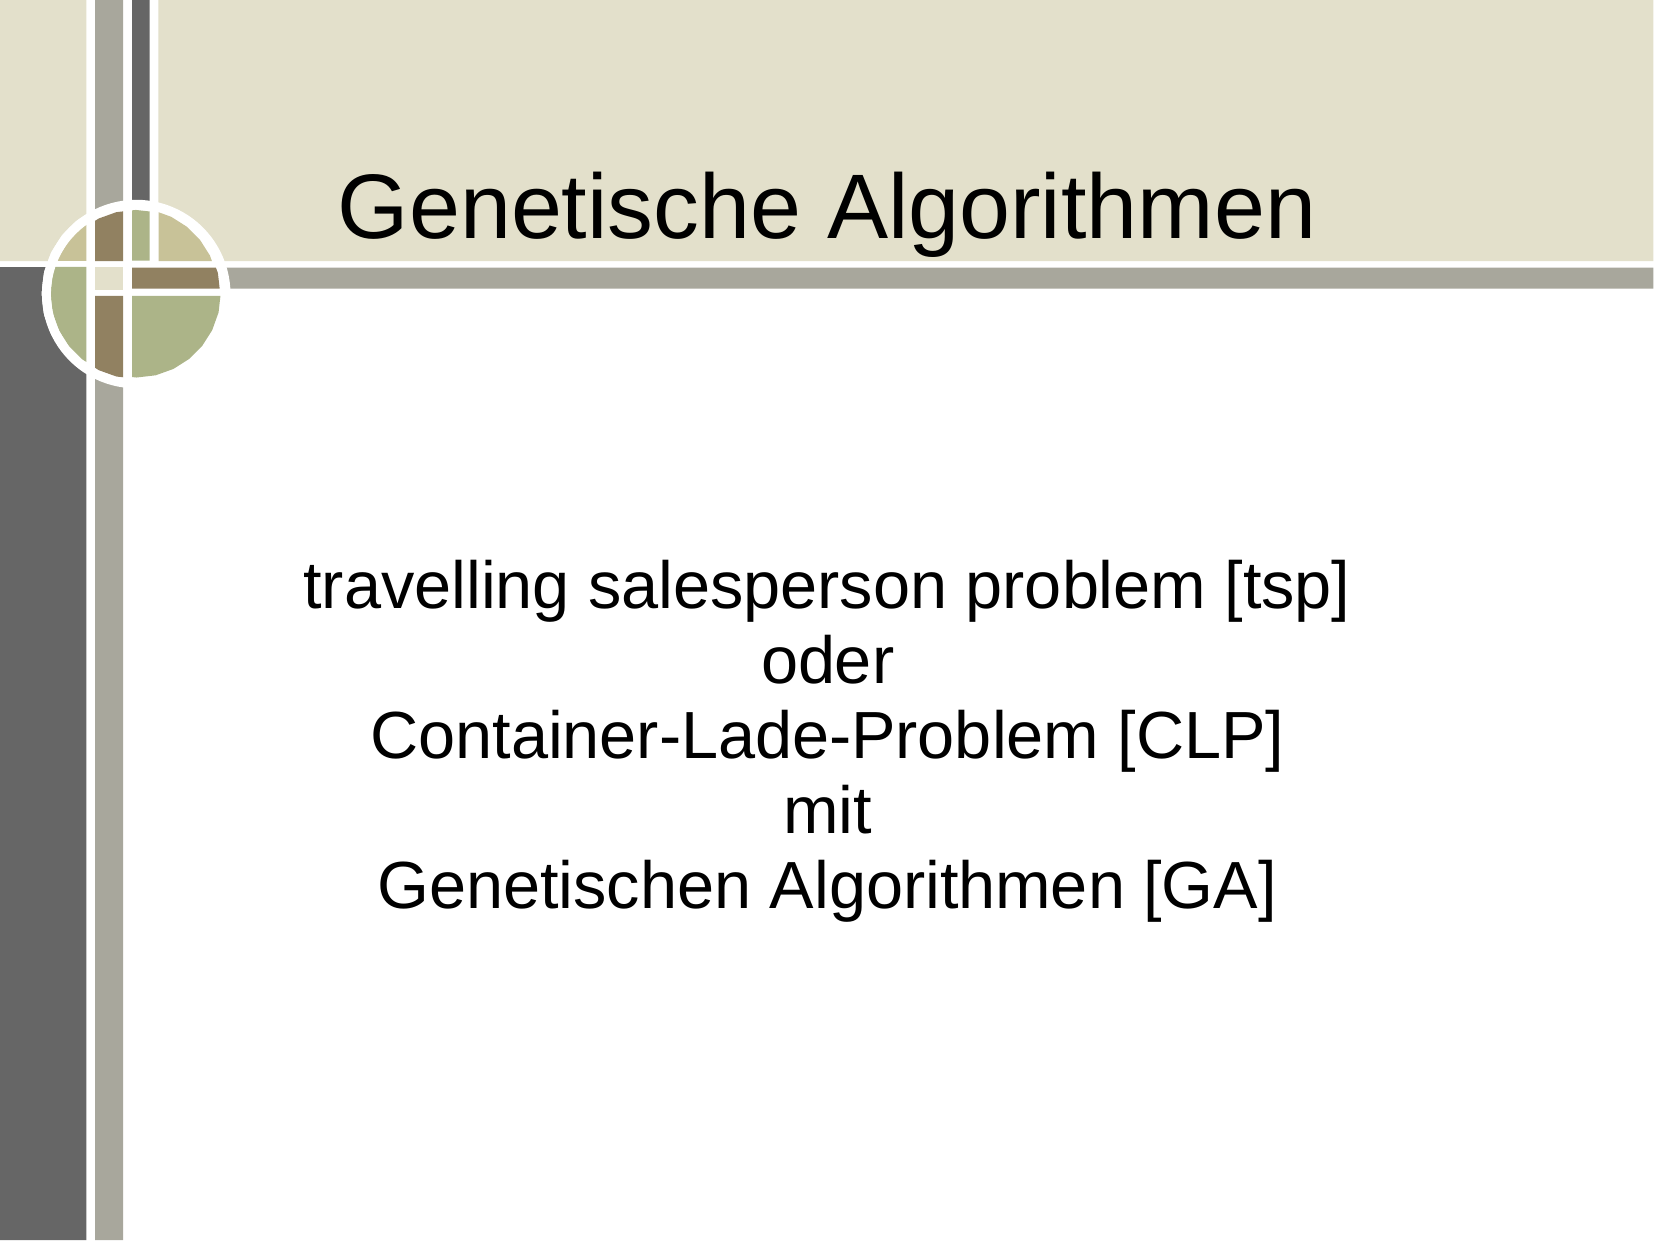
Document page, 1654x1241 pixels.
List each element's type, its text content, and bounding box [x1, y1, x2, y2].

subtitle travelling salesperson problem [tsp] oder Container-Lade-Problem [CLP] mit Genetischen Algorithmen [GA] [121, 344, 1534, 1127]
title Genetische Algorithmen [121, 102, 1534, 311]
